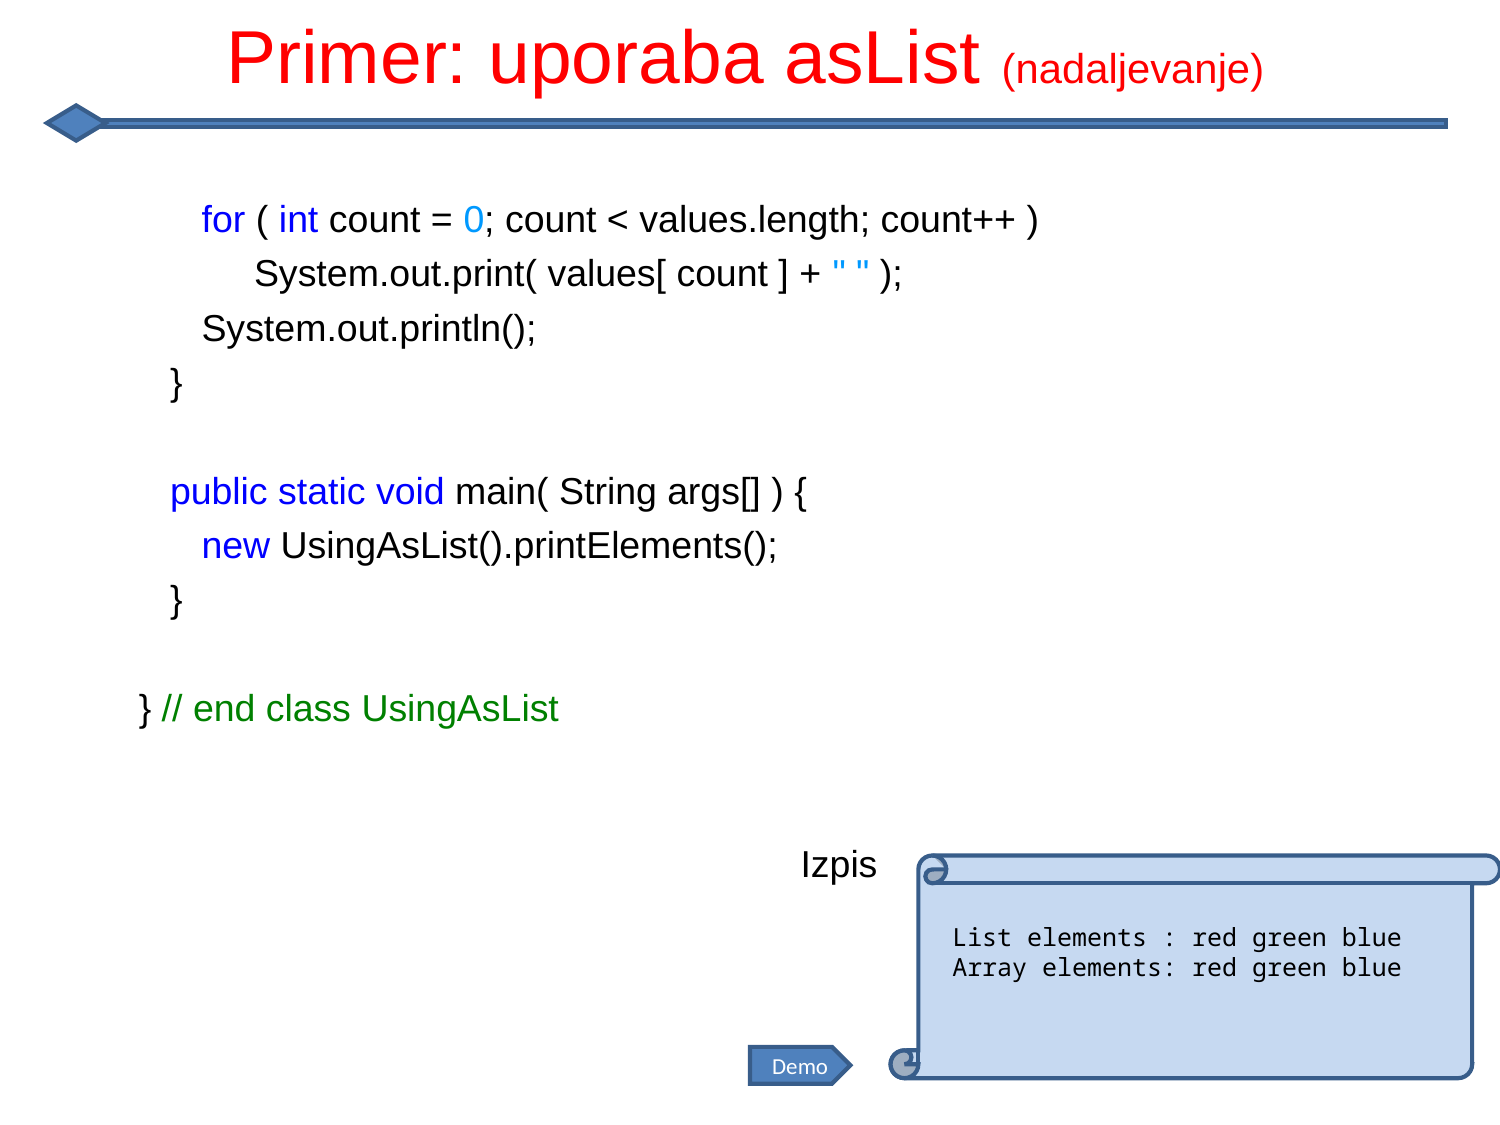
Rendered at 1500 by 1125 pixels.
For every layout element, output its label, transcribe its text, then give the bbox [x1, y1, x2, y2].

text_box Demo [750, 1046, 851, 1084]
text_box for ( int count = 0; count < values.length; count++ ) System.out.print( values[ count ] + " " ); System.out.println(); } public static void main( String args[] ) { new UsingAsList().printElements(); } } // end class UsingAsList [81, 187, 1221, 704]
text_box Izpis [785, 831, 893, 893]
text_box List elements : red green blue Array elements: red green blue [937, 914, 1430, 1020]
text_box [890, 855, 1500, 1079]
title Primer: uporaba asList (nadaljevanje) [70, 0, 1421, 108]
